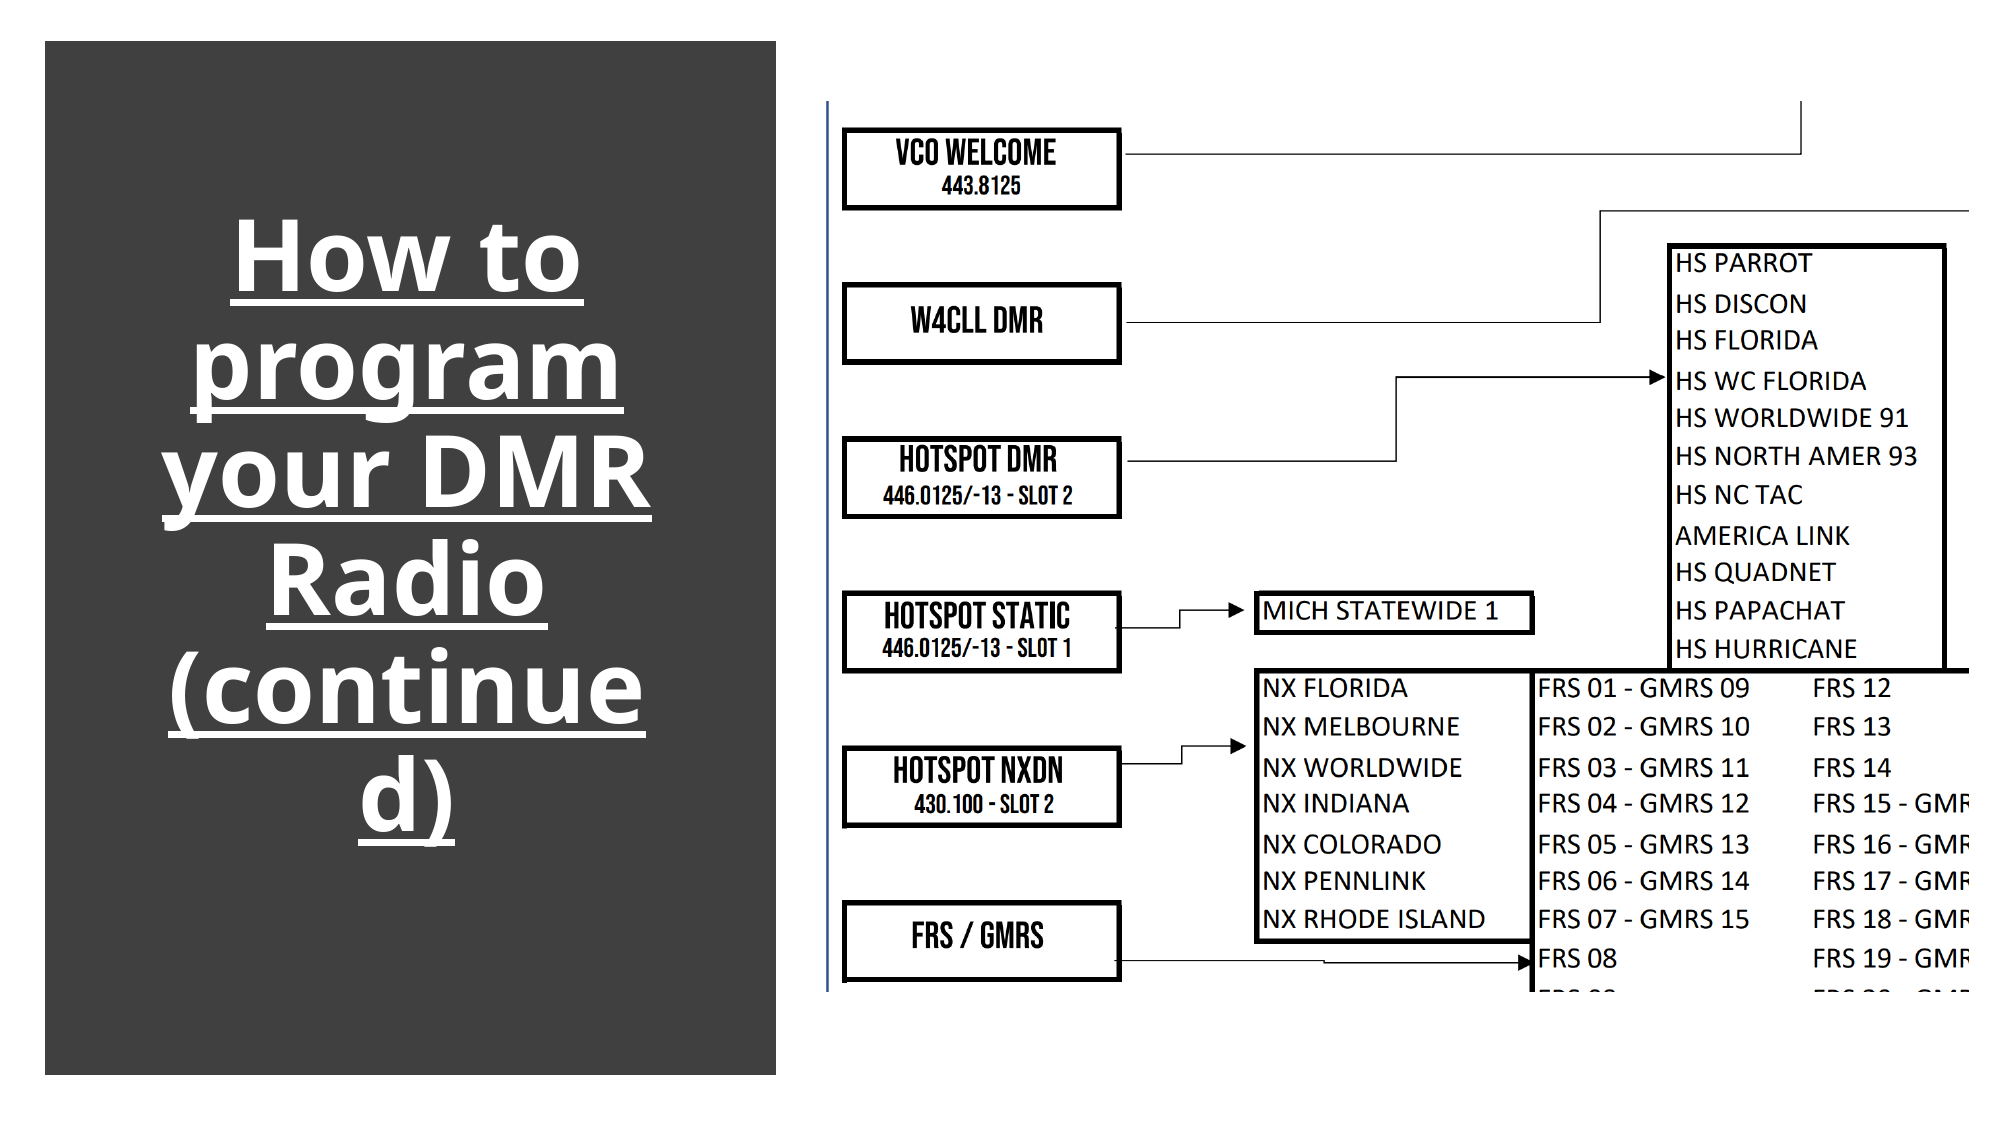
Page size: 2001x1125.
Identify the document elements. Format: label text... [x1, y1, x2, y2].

title How to program your DMR Radio (continued) [121, 121, 693, 936]
text_box [55, 51, 766, 1065]
picture [824, 101, 1969, 992]
